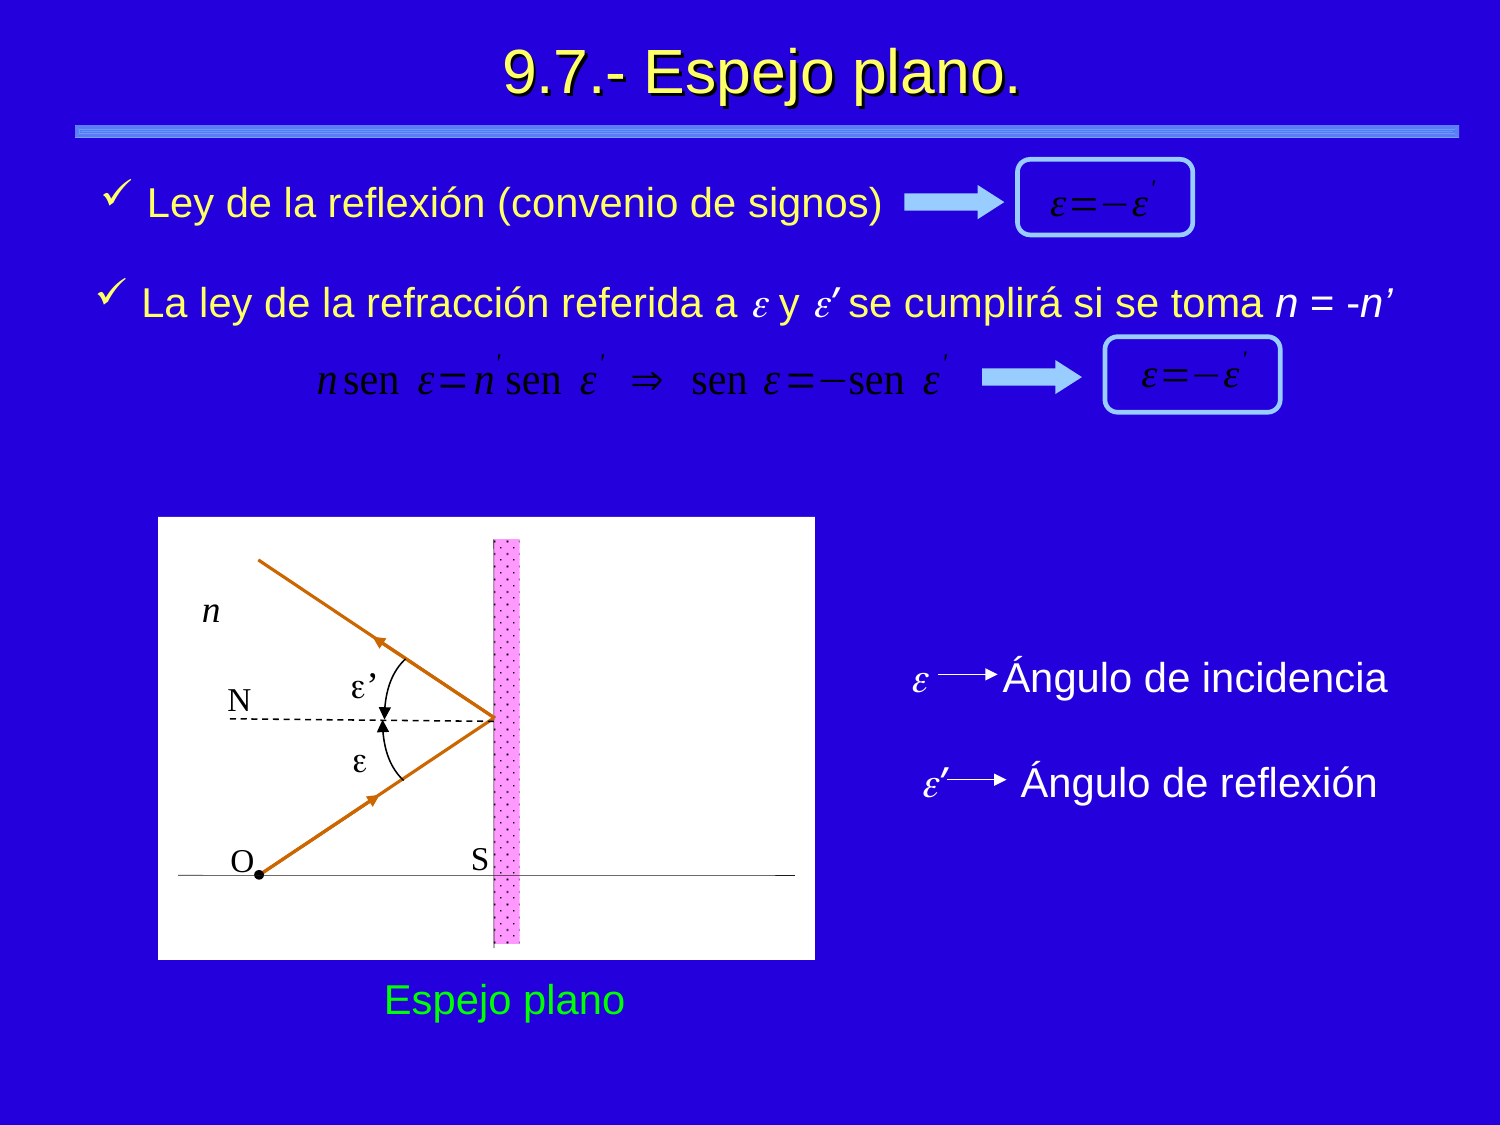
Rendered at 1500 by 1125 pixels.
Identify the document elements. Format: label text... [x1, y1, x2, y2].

text_box [905, 186, 1003, 218]
text_box O [224, 839, 261, 875]
text_box S [461, 837, 499, 875]
text_box ’ Ángulo de reflexión [905, 747, 1393, 814]
text_box n [192, 585, 230, 631]
text_box [75, 125, 1460, 138]
text_box ’ [337, 660, 391, 707]
text_box Espejo plano [369, 965, 641, 1032]
text_box Ley de la reflexión (convenio de signos) [85, 168, 1012, 236]
chart [1037, 174, 1172, 225]
text_box La ley de la refracción referida a  y ’ se cumplirá si se toma n = -n’ [79, 267, 1450, 335]
text_box  Ángulo de incidencia [894, 642, 1403, 709]
text_box O [224, 876, 261, 880]
text_box [982, 361, 1081, 393]
text_box N [212, 670, 267, 727]
chart [305, 346, 964, 405]
text_box  [341, 734, 379, 780]
chart [1128, 344, 1264, 396]
text_box [158, 516, 815, 960]
text_box 9.7.- Espejo plano. [50, 23, 1476, 114]
